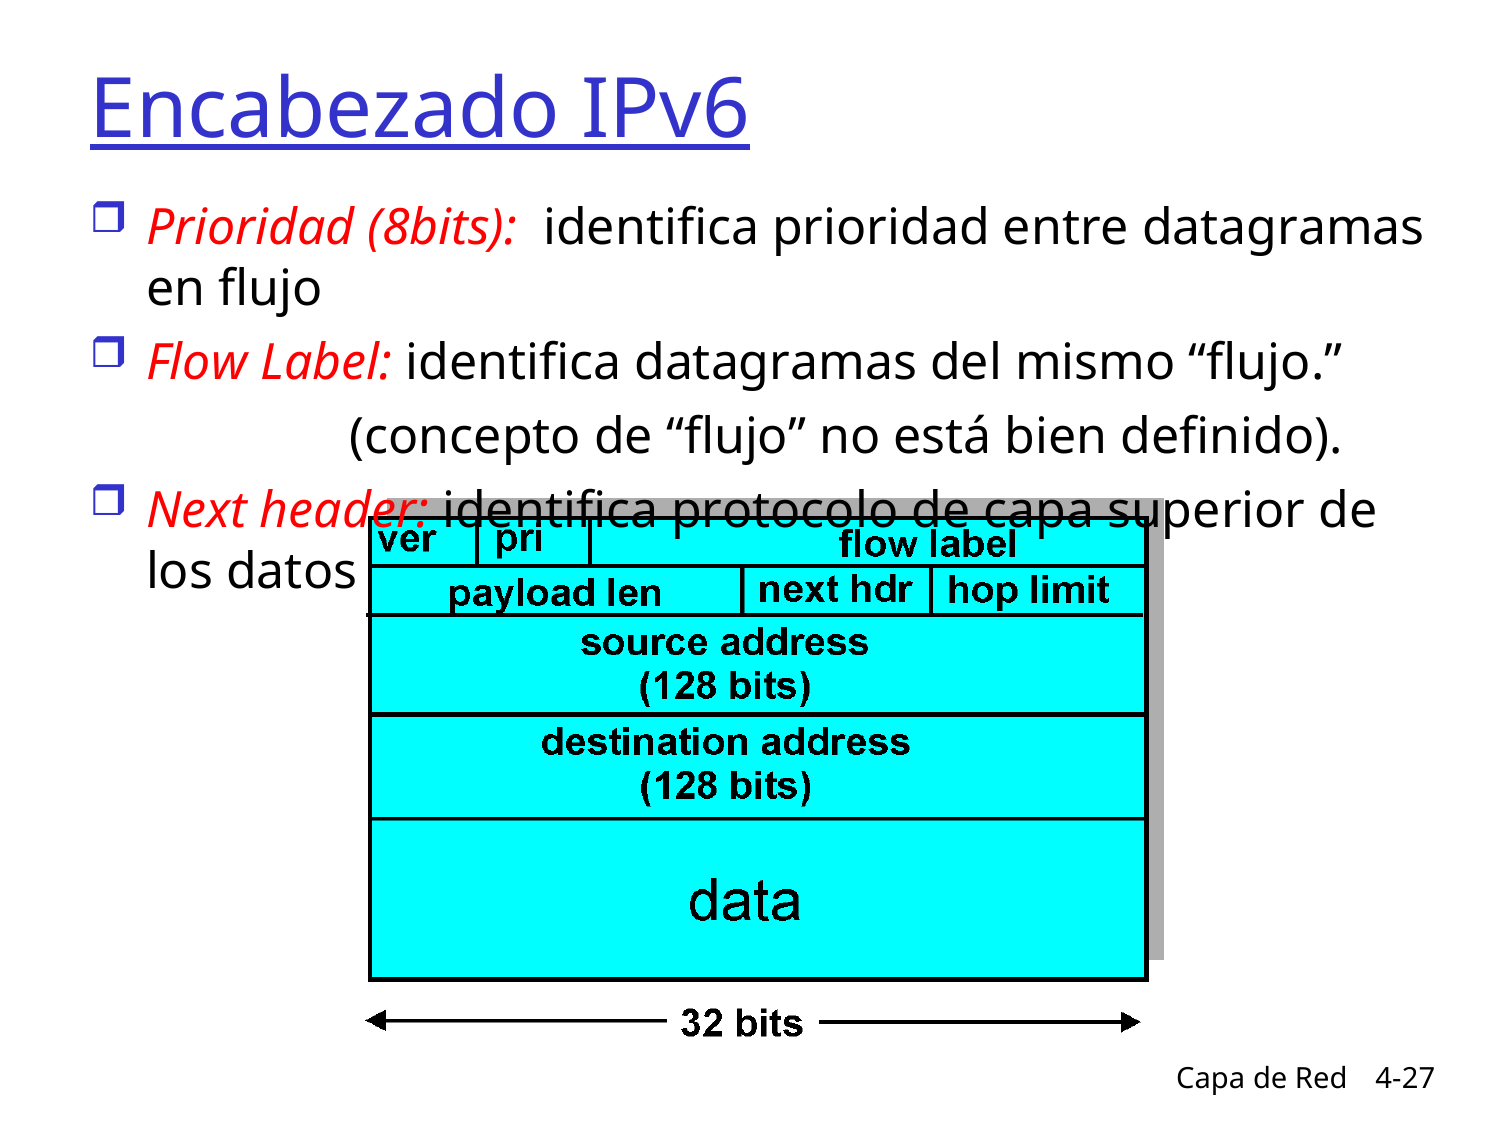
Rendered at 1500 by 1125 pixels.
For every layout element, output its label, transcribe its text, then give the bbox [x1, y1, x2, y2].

list Prioridad (8bits): identifica prioridad entre datagramas en flujo Flow Label: identifica datagramas del mismo “flujo.” (concepto de “flujo” no está bien definido). Next header: identifica protocolo de capa superior de los datos [75, 187, 1463, 1044]
title Encabezado IPv6 [75, 15, 1463, 187]
